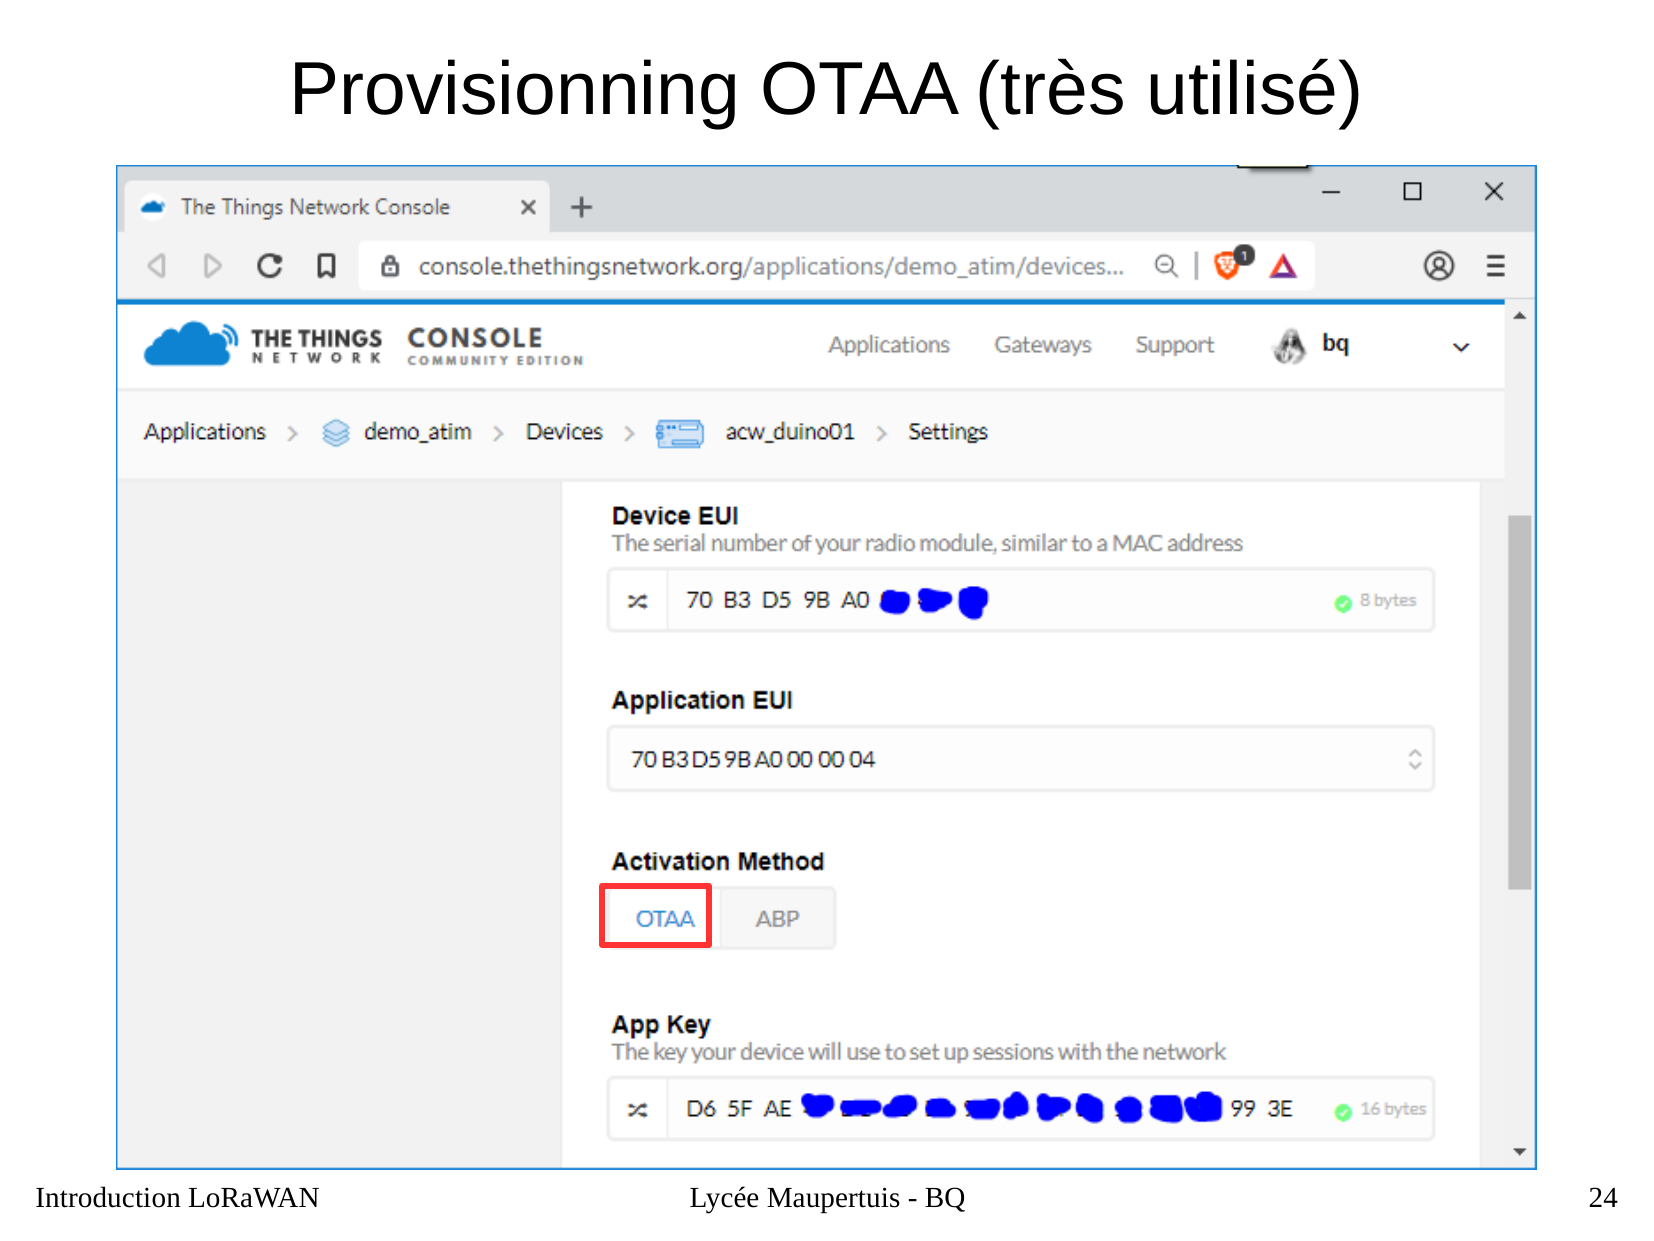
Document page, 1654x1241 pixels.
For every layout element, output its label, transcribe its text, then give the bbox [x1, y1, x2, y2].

title Provisionning OTAA (très utilisé) [35, 35, 1619, 142]
picture [116, 165, 1537, 1170]
